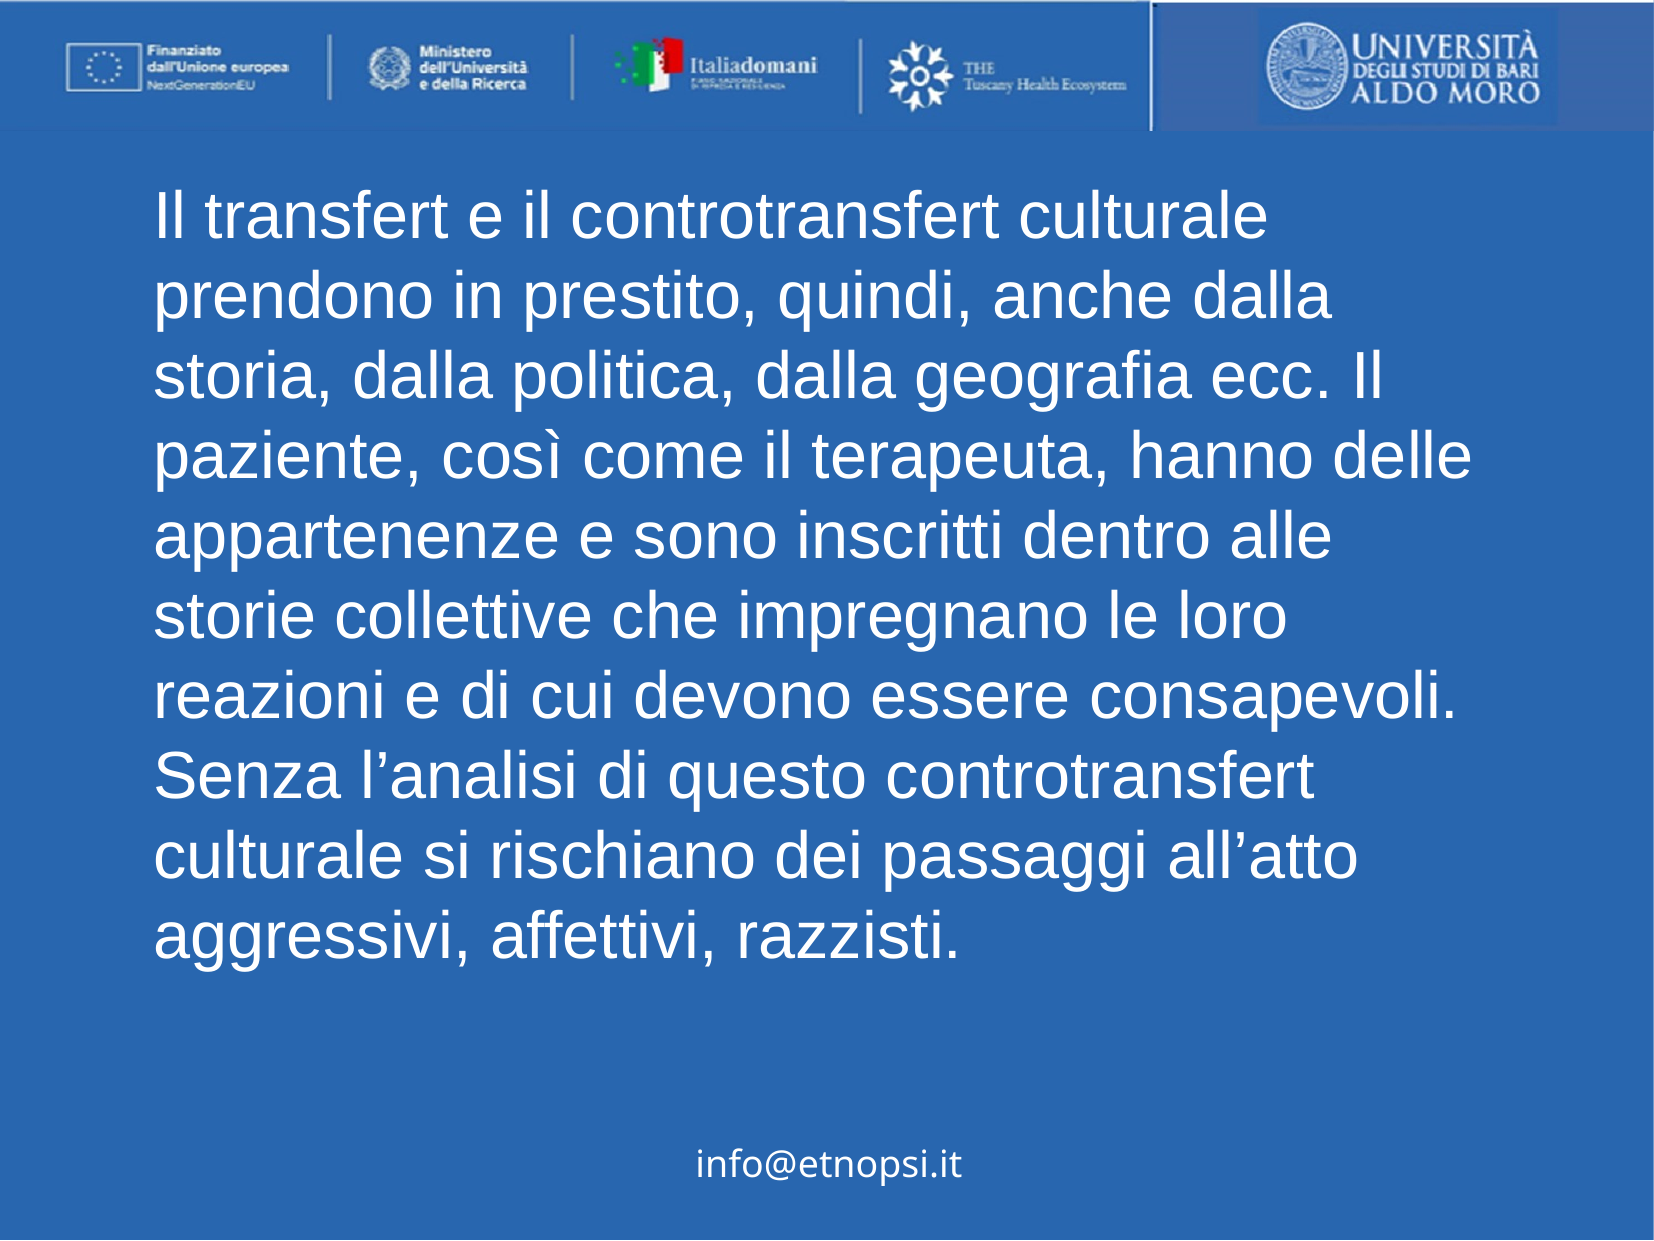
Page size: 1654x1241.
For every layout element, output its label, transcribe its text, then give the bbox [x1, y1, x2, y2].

subtitle Il transfert e il controtransfert culturale prendono in prestito, quindi, anche dalla storia, dalla politica, dalla geografia ecc. Il paziente, così come il terapeuta, hanno delle appartenenze e sono inscritti dentro alle storie collettive che impregnano le loro reazioni e di cui devono essere consapevoli. Senza l’analisi di questo controtransfert culturale si rischiano dei passaggi all’atto aggressivi, affettivi, razzisti. info@etnopsi.it [138, 164, 1516, 908]
picture [0, 0, 1654, 132]
